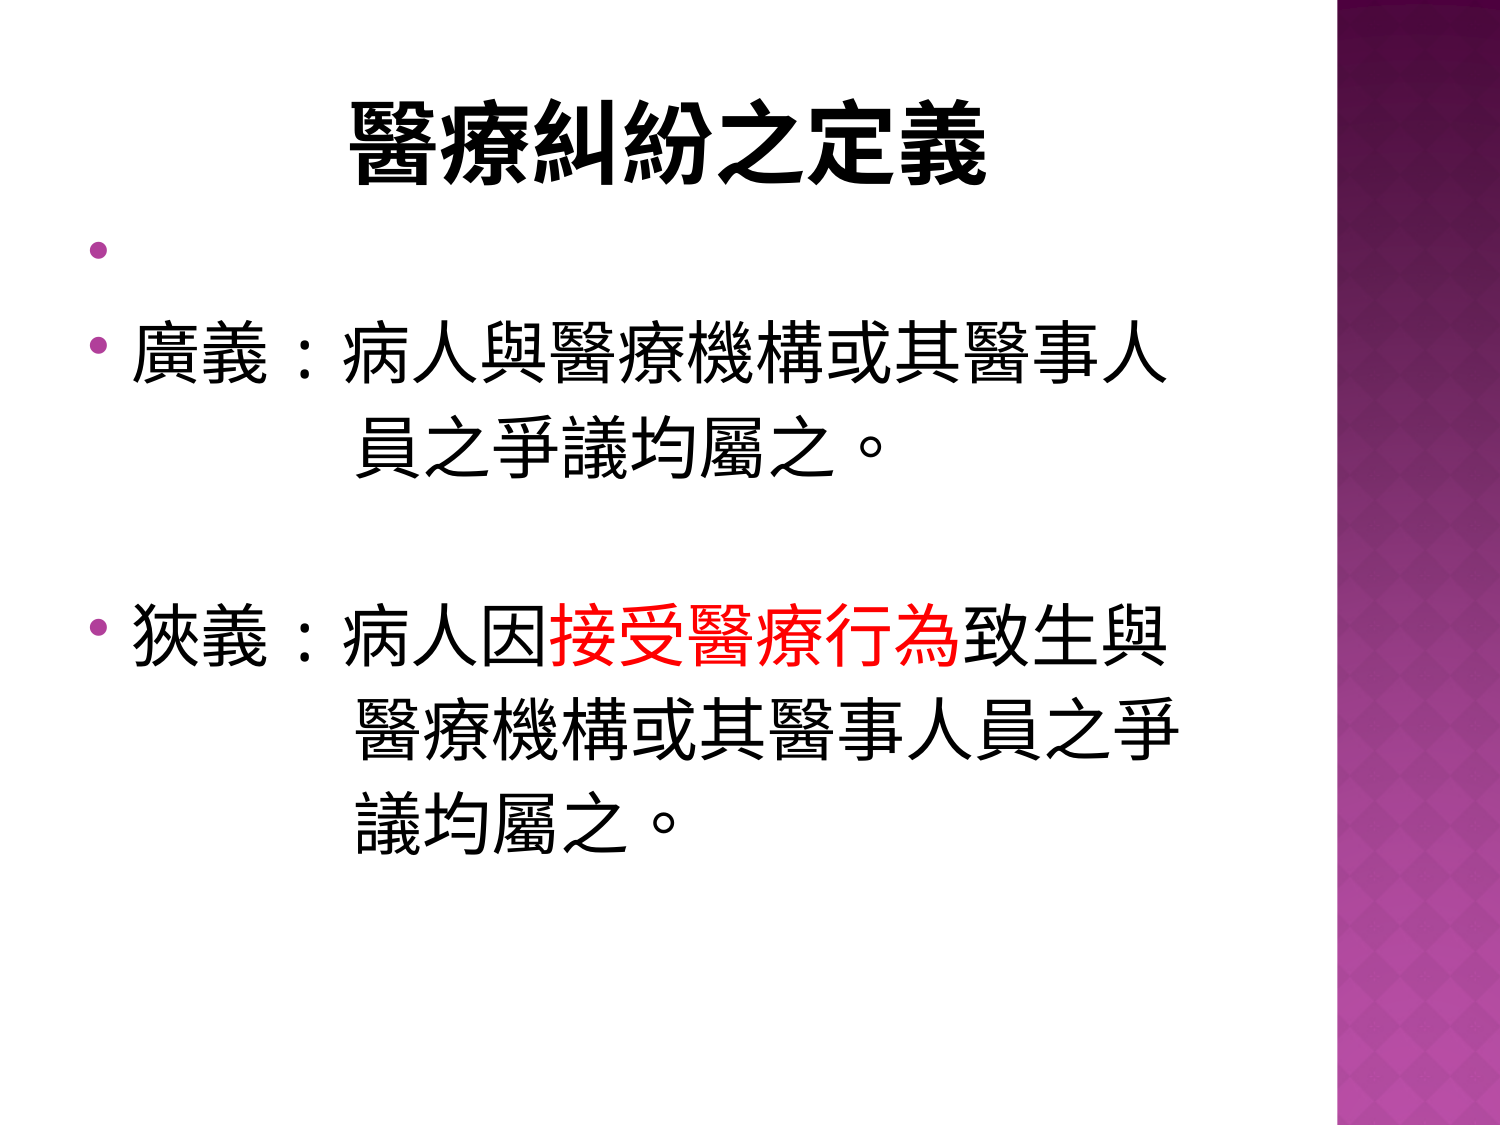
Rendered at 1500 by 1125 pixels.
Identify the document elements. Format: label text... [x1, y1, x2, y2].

title 醫療糾紛之定義 [75, 52, 1263, 197]
list 廣義:病人與醫療機構或其醫事人 員之爭議均屬之。 狹義:病人因接受醫療行為致生與 醫療機構或其醫事人員之爭 議均屬之。 [75, 208, 1263, 1059]
